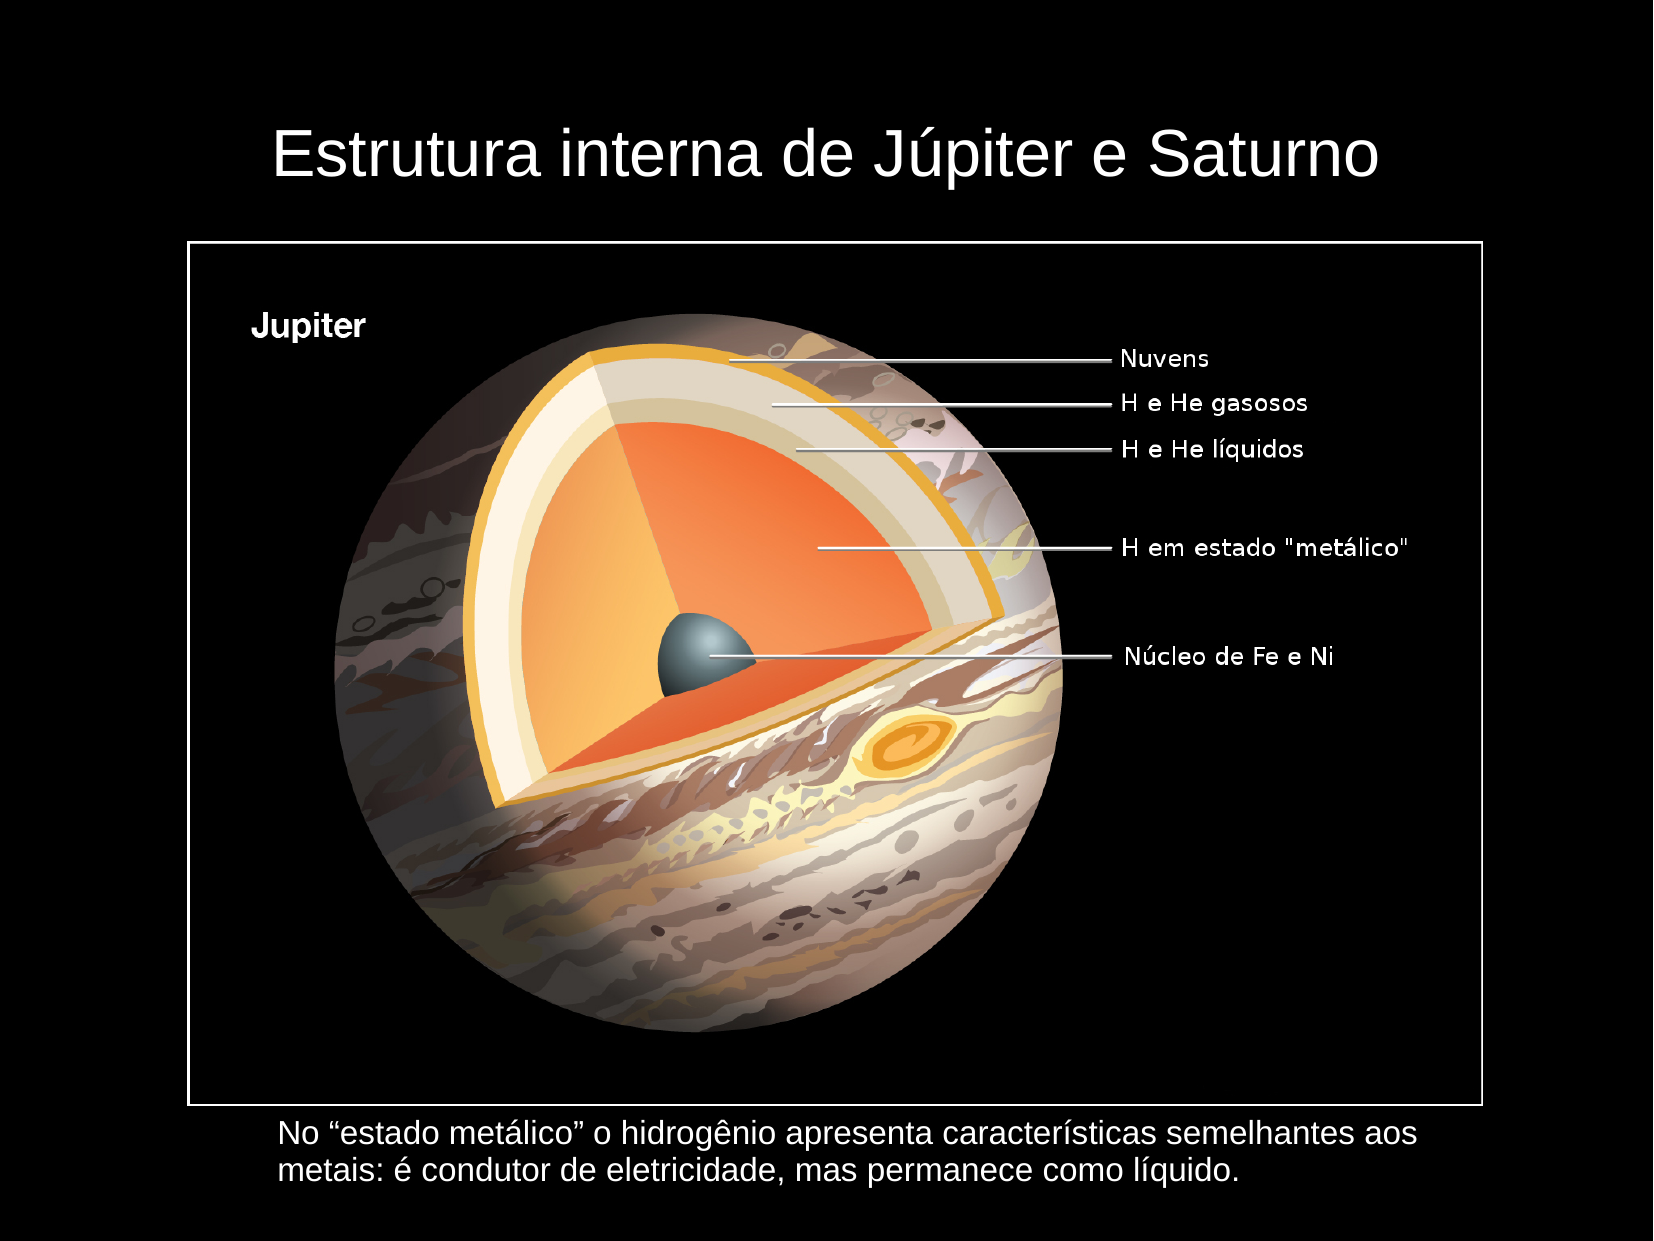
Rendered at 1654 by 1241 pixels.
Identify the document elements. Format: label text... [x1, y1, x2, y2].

text_box No “estado metálico” o hidrogênio apresenta características semelhantes aos metais: é condutor de eletricidade, mas permanece como líquido. [262, 1107, 1435, 1205]
picture [187, 241, 1483, 1106]
title Estrutura interna de Júpiter e Saturno [82, 49, 1571, 257]
